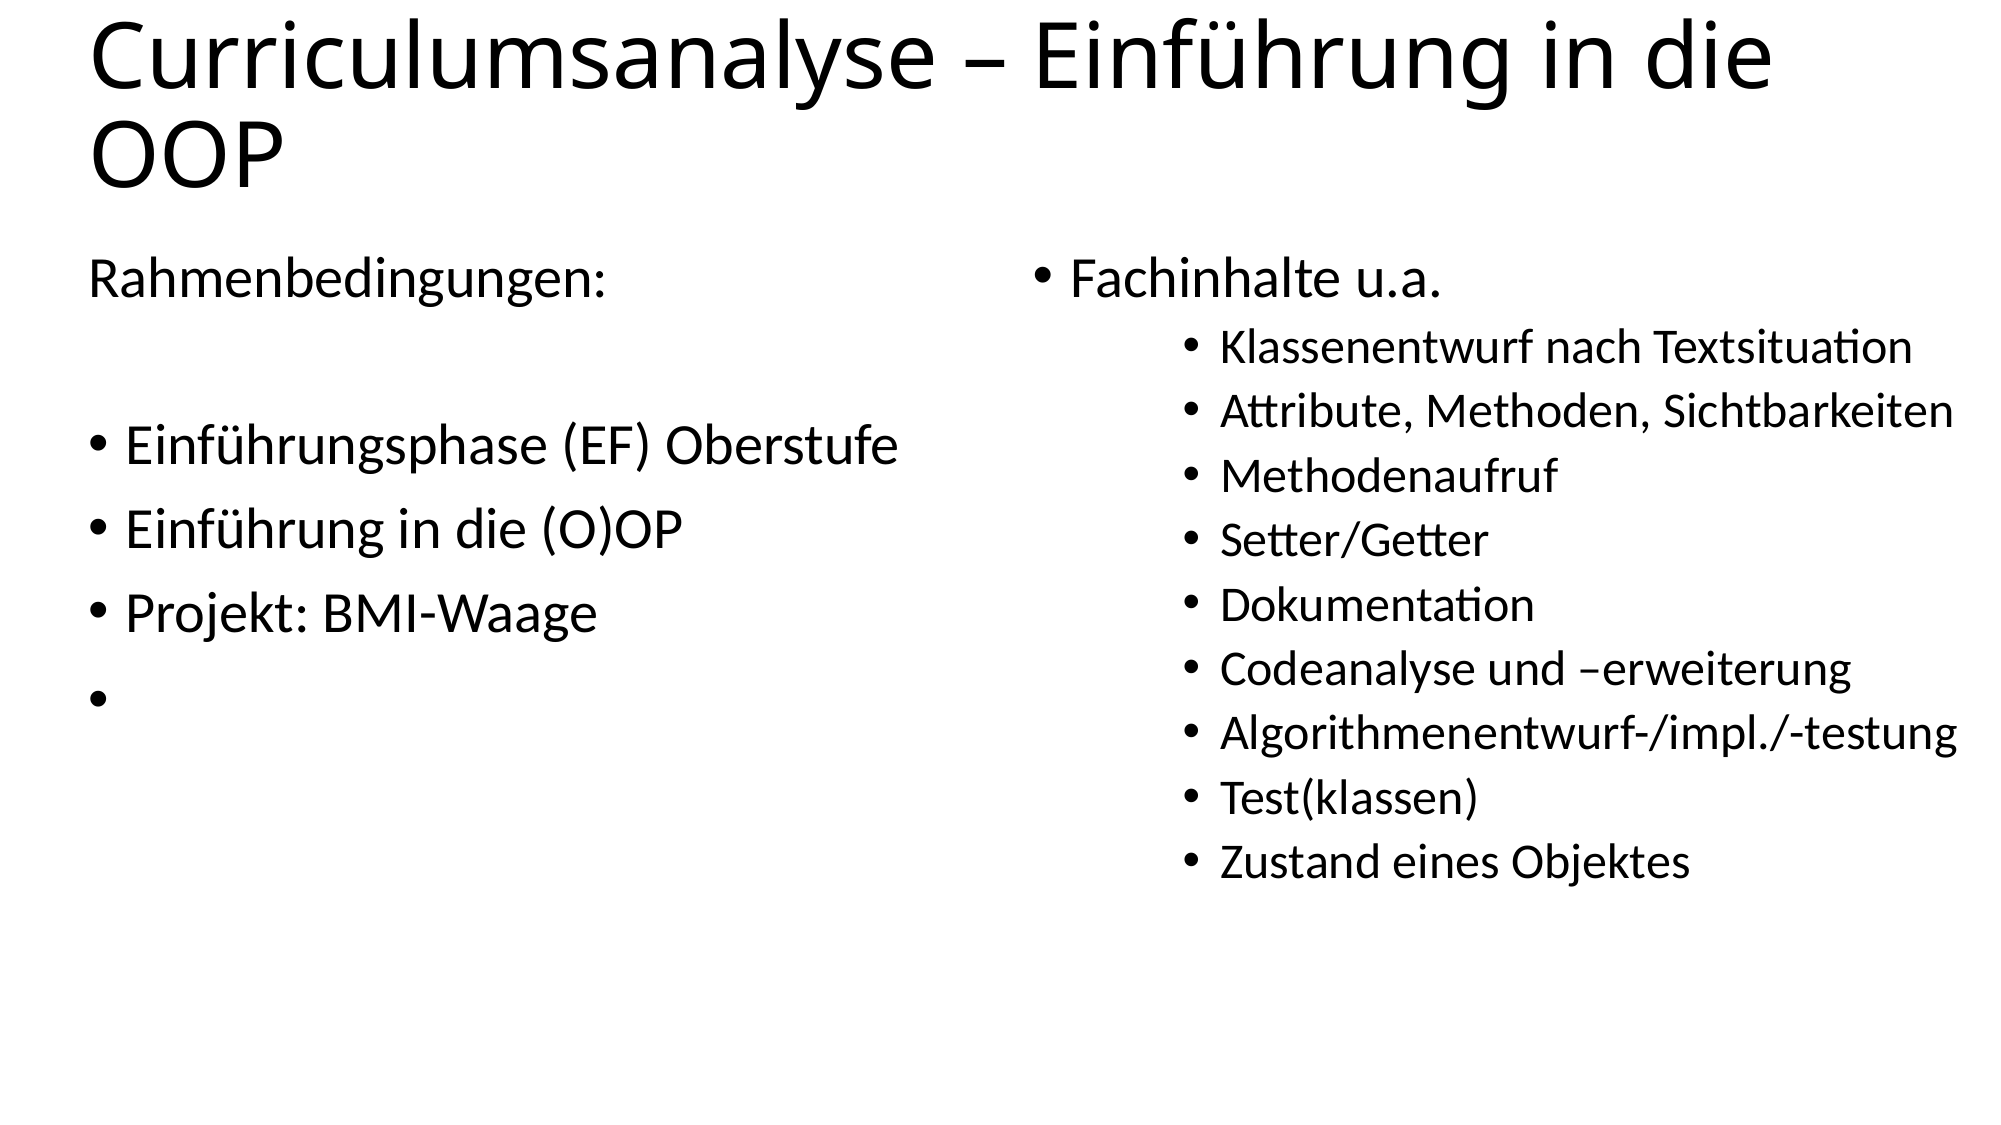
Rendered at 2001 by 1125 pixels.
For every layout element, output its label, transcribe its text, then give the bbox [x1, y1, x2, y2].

list Fachinhalte u.a. Klassenentwurf nach Textsituation Attribute, Methoden, Sichtbarkeiten Methodenaufruf Setter/Getter Dokumentation Codeanalyse und –erweiterung Algorithmenentwurf-/impl./-testung Test(klassen) Zustand eines Objektes [1017, 239, 1984, 1003]
list Rahmenbedingungen: Einführungsphase (EF) Oberstufe Einführung in die (O)OP Projekt: BMI-Waage [73, 239, 952, 1003]
title Curriculumsanalyse – Einführung in die OOP [73, 0, 1984, 218]
